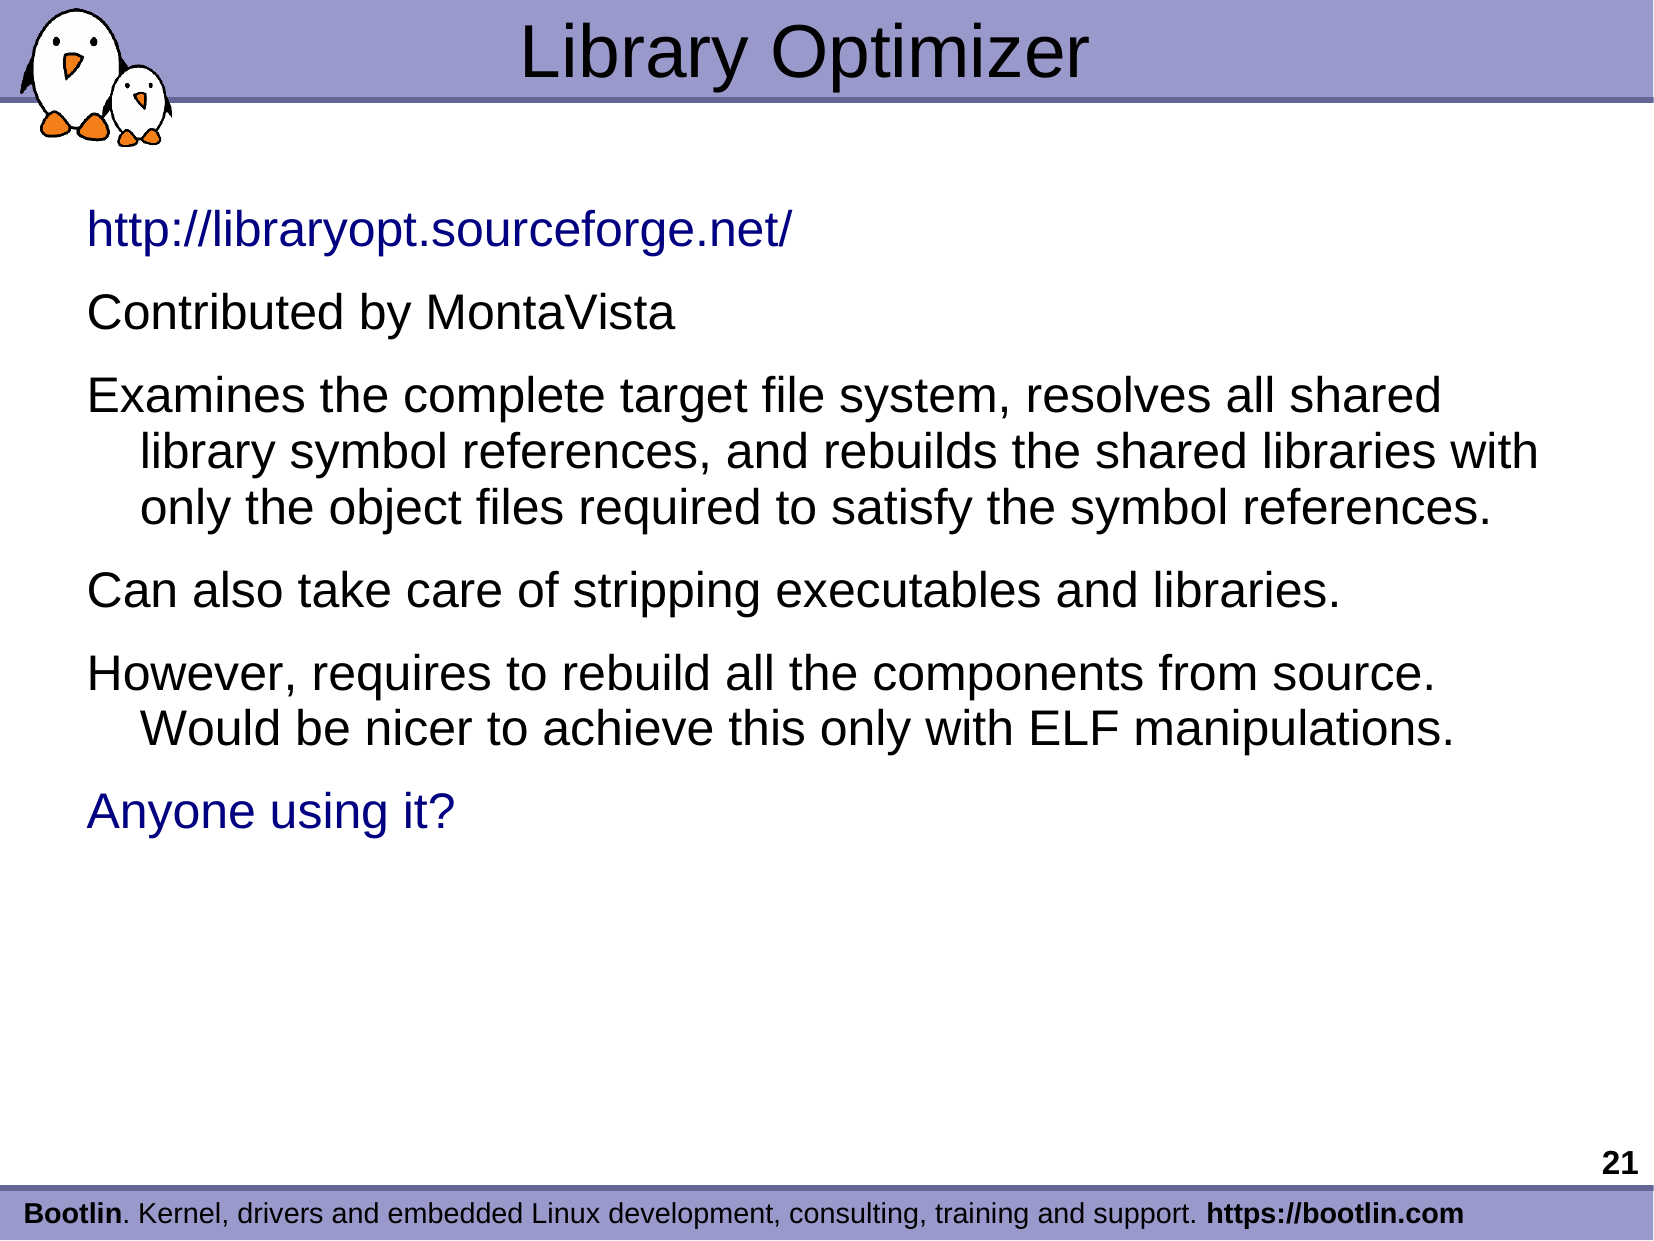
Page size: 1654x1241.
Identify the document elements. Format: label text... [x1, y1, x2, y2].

title Library Optimizer [60, 0, 1551, 103]
picture [20, 8, 172, 147]
list http://libraryopt.sourceforge.net/ Contributed by MontaVista Examines the complete target file system, resolves all shared library symbol references, and rebuilds the shared libraries with only the object files required to satisfy the symbol references. Can also take care of stripping executables and libraries. However, requires to rebuild all the components from source. Would be nicer to achieve this only with ELF manipulations. Anyone using it? [68, 201, 1592, 1118]
